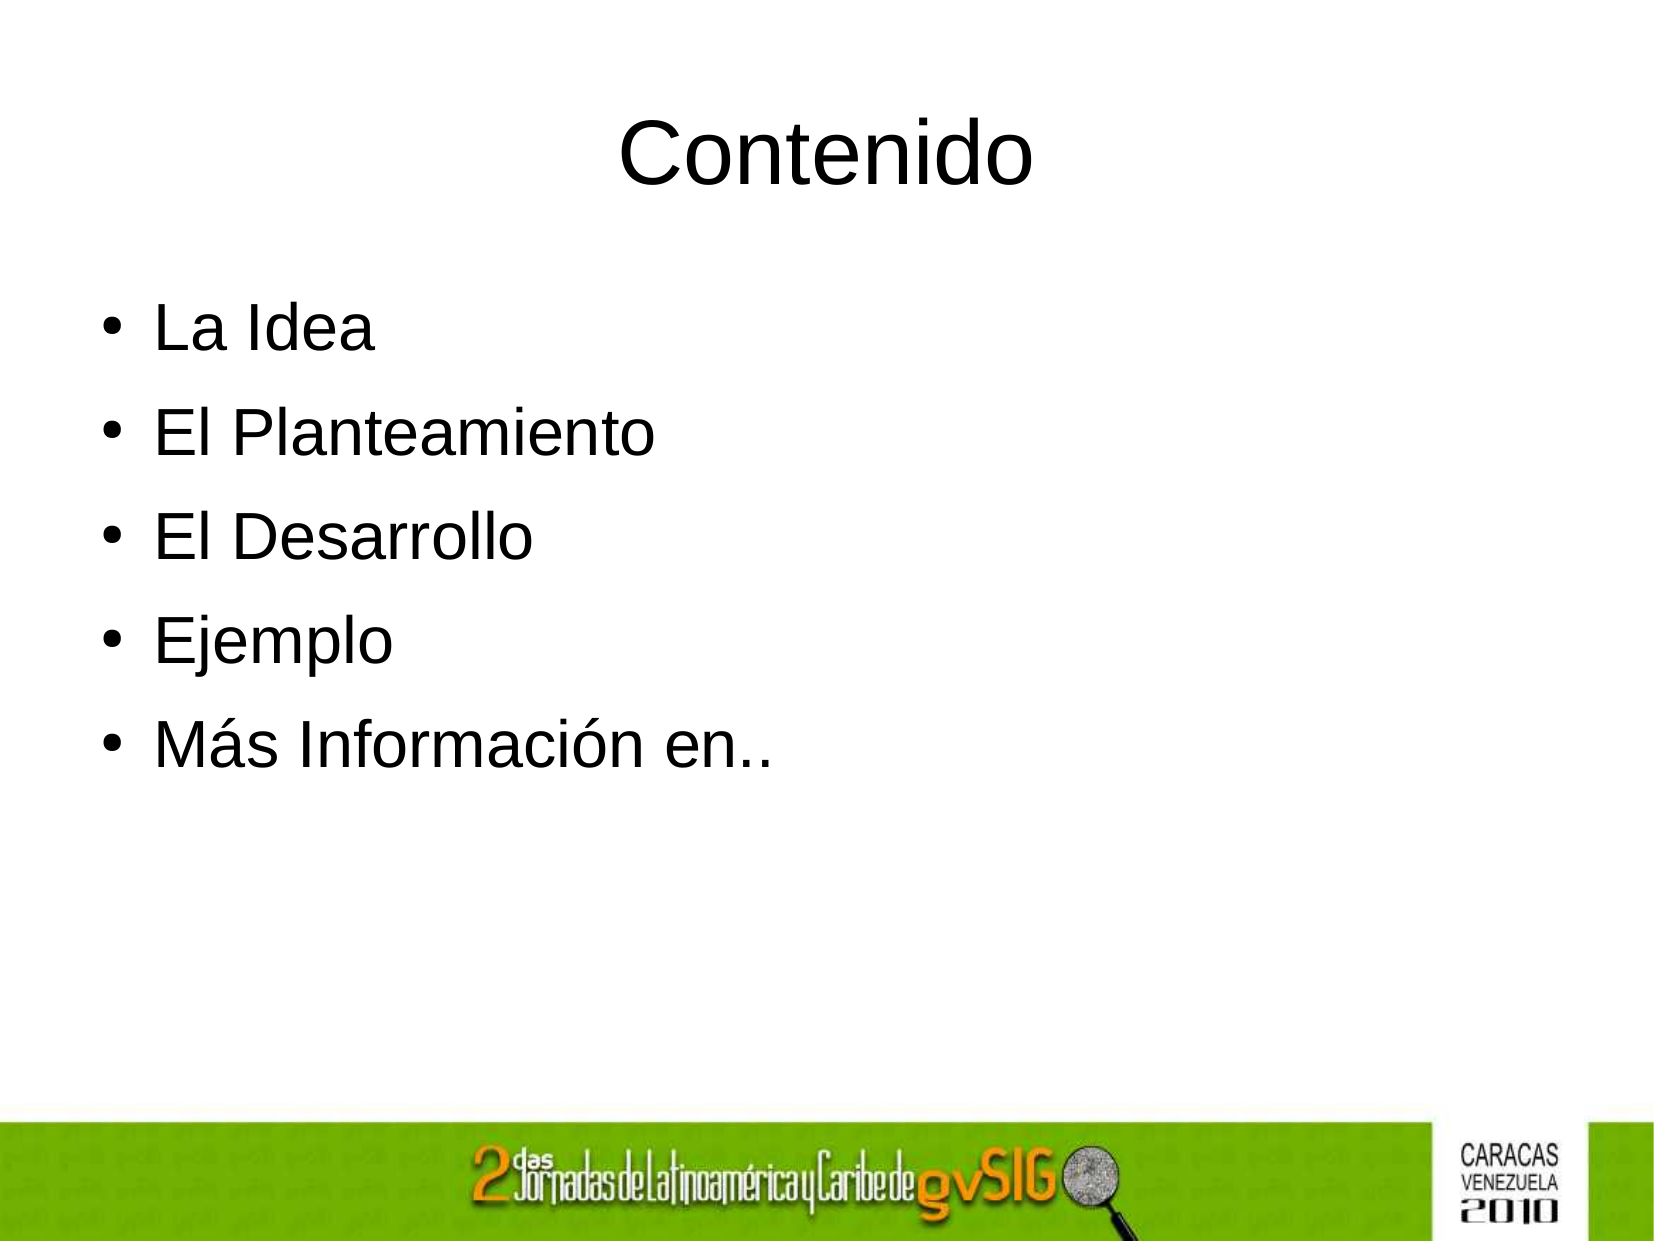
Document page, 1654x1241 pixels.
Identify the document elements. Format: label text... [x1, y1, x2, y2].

title Contenido [82, 49, 1571, 257]
list La Idea El Planteamiento El Desarrollo Ejemplo Más Información en.. [82, 290, 1571, 1094]
picture [0, 0, 1654, 1241]
